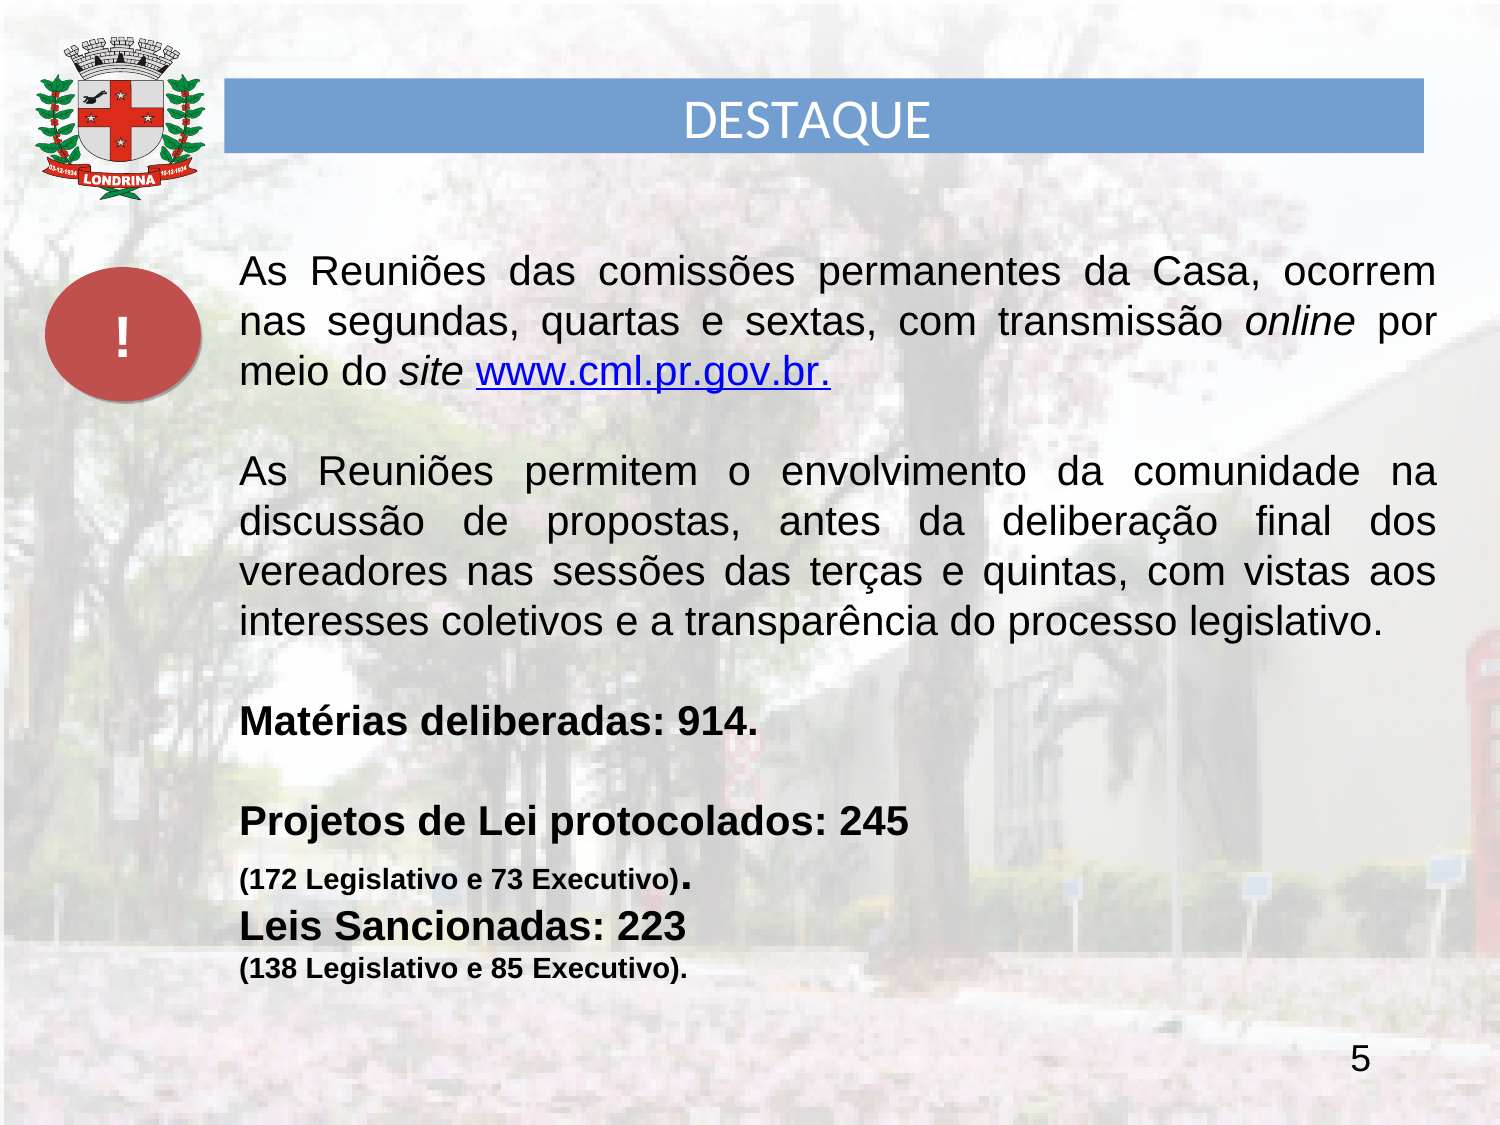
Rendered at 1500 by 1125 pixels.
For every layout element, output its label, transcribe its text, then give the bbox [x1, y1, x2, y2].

text_box DESTAQUE [224, 78, 1424, 154]
text_box <número> [1335, 1027, 1500, 1098]
picture [35, 36, 206, 201]
text_box As Reuniões das comissões permanentes da Casa, ocorrem nas segundas, quartas e sextas, com transmissão online por meio do site www.cml.pr.gov.br. As Reuniões permitem o envolvimento da comunidade na discussão de propostas, antes da deliberação final dos vereadores nas sessões das terças e quintas, com vistas aos interesses coletivos e a transparência do processo legislativo. Matérias deliberadas: 914. Projetos de Lei protocolados: 245 (172 Legislativo e 73 Executivo). Leis Sancionadas: 223 (138 Legislativo e 85 Executivo). [224, 236, 1453, 965]
text_box ! [45, 267, 201, 402]
